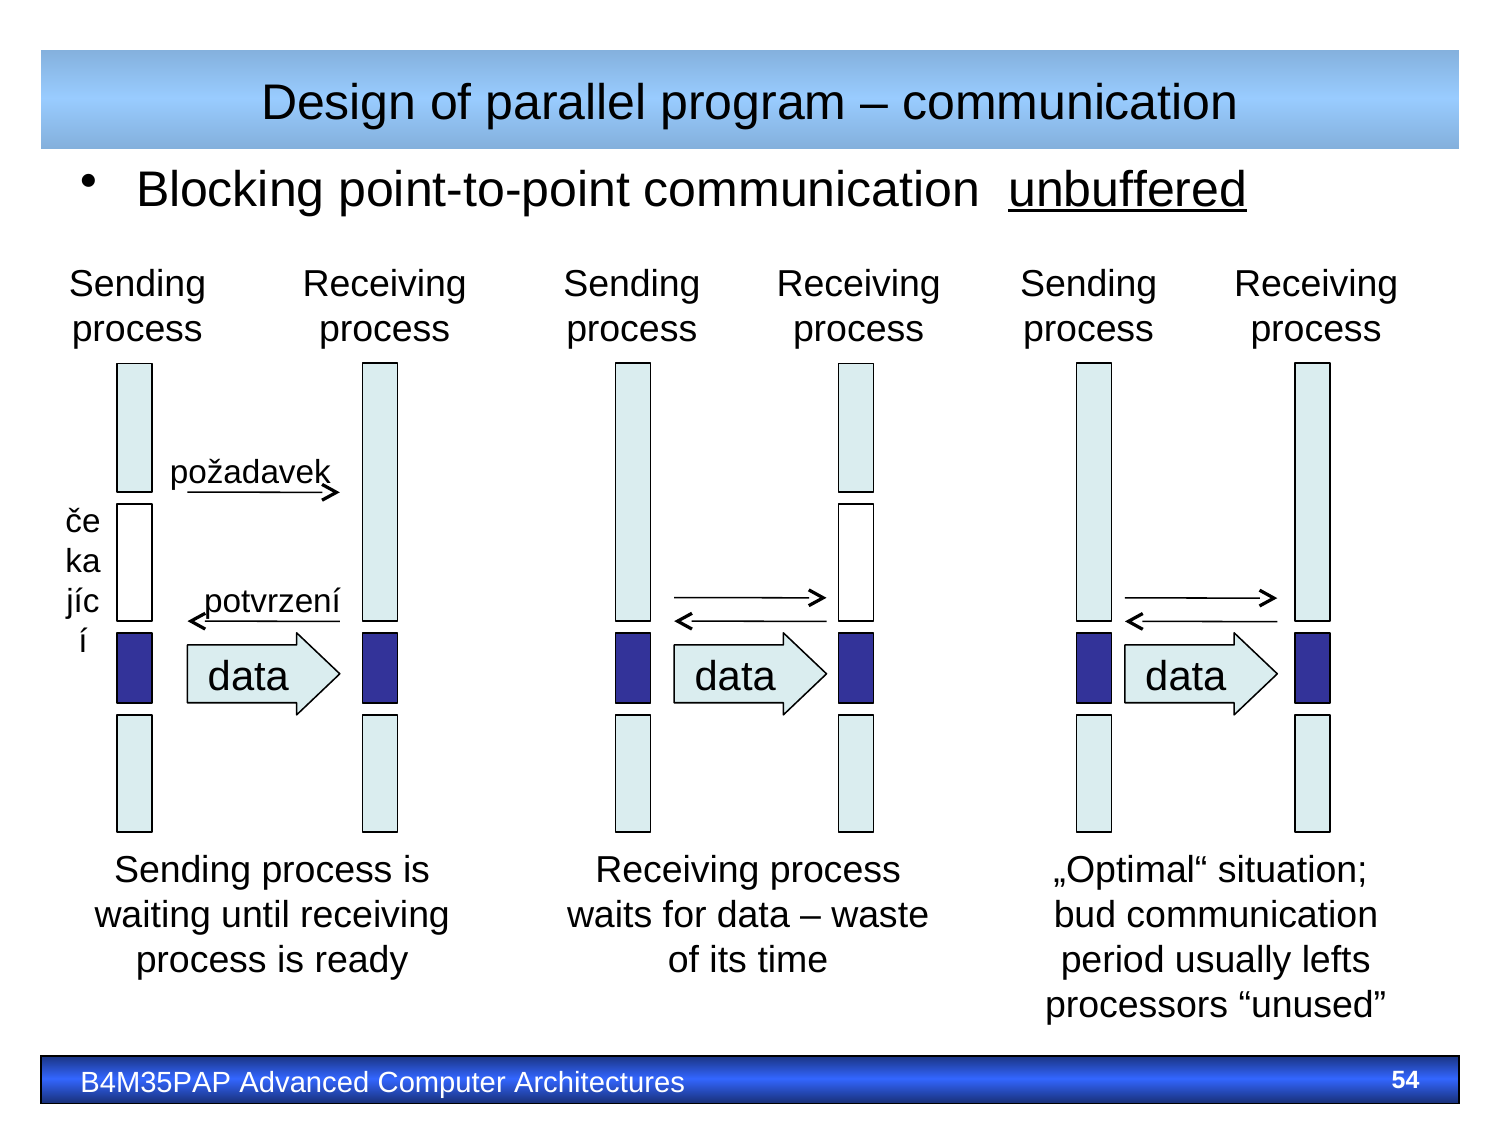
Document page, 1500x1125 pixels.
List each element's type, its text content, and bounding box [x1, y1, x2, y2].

text_box data [1124, 632, 1278, 715]
text_box [1076, 714, 1112, 832]
text_box [838, 714, 874, 832]
text_box [615, 632, 651, 704]
text_box [362, 714, 398, 832]
text_box Sending process [35, 251, 240, 357]
title Design of parallel program – communication [41, 50, 1459, 149]
text_box Receiving process [756, 251, 961, 357]
text_box [838, 632, 874, 704]
text_box Receiving process waits for data – waste of its time [540, 837, 956, 988]
text_box „Optimal“ situation; bud communication period usually lefts processors “unused” [1008, 837, 1424, 1033]
text_box [117, 503, 153, 621]
text_box [362, 632, 398, 704]
text_box [117, 714, 153, 832]
text_box data [674, 632, 827, 715]
text_box [838, 363, 874, 493]
text_box [615, 363, 651, 622]
text_box [838, 503, 874, 621]
text_box Sending process [986, 251, 1191, 357]
text_box čekající [48, 492, 117, 633]
text_box [1294, 714, 1330, 832]
text_box [615, 714, 651, 832]
text_box [1294, 363, 1330, 622]
text_box [1076, 363, 1112, 622]
text_box [362, 363, 398, 622]
text_box požadavek [147, 442, 353, 498]
text_box [1076, 632, 1112, 704]
text_box [117, 363, 153, 493]
list Blocking point-to-point communication unbuffered [64, 148, 1436, 1000]
text_box [117, 632, 153, 704]
text_box [1294, 632, 1330, 704]
text_box data [187, 632, 340, 715]
text_box Receiving process [282, 251, 488, 357]
text_box potvrzení [170, 571, 375, 627]
text_box Receiving process [1213, 251, 1419, 357]
text_box Sending process is waiting until receiving process is ready [64, 837, 480, 988]
text_box Sending process [529, 251, 735, 357]
